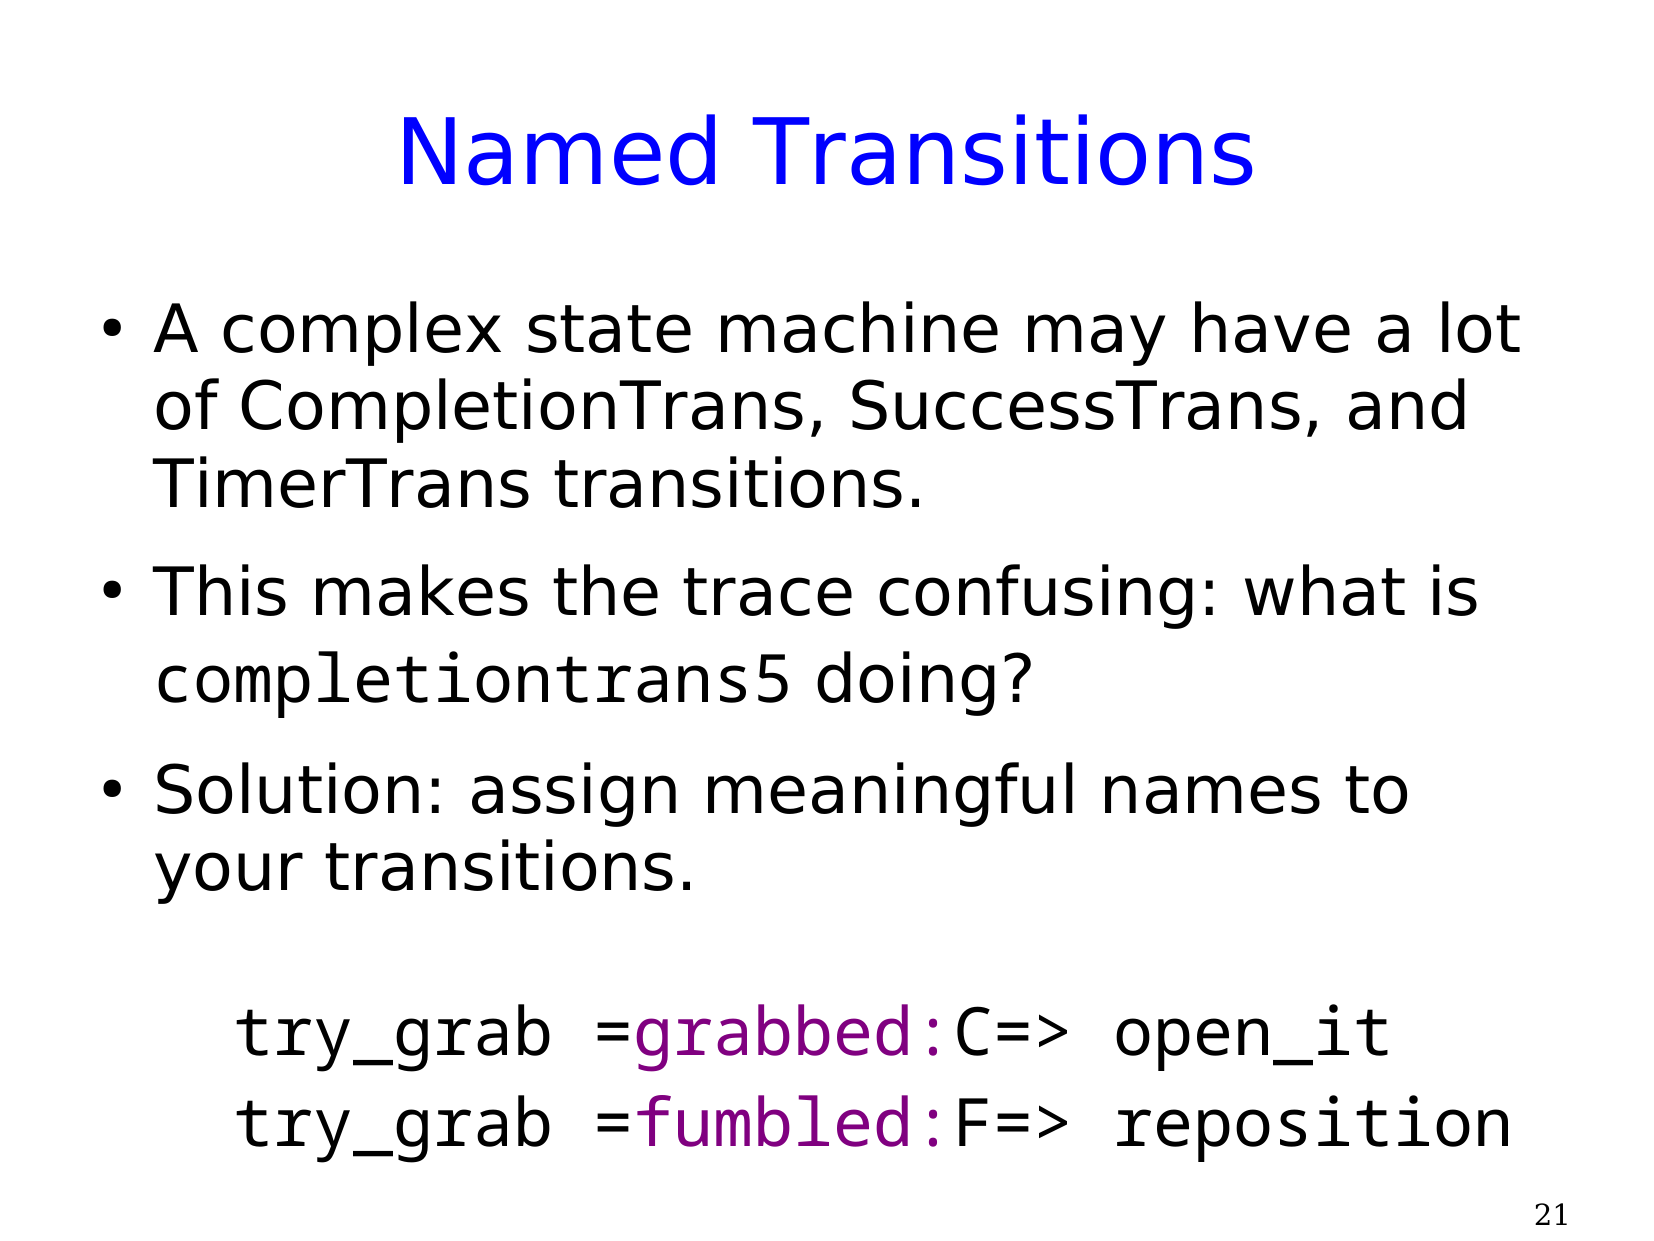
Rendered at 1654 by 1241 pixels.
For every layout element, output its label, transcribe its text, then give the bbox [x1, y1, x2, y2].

title Named Transitions [82, 49, 1571, 257]
list A complex state machine may have a lot of CompletionTrans, SuccessTrans, and TimerTrans transitions. This makes the trace confusing: what is completiontrans5 doing? Solution: assign meaningful names to your transitions. try_grab =grabbed:C=> open_it try_grab =fumbled:F=> reposition [82, 290, 1571, 1131]
